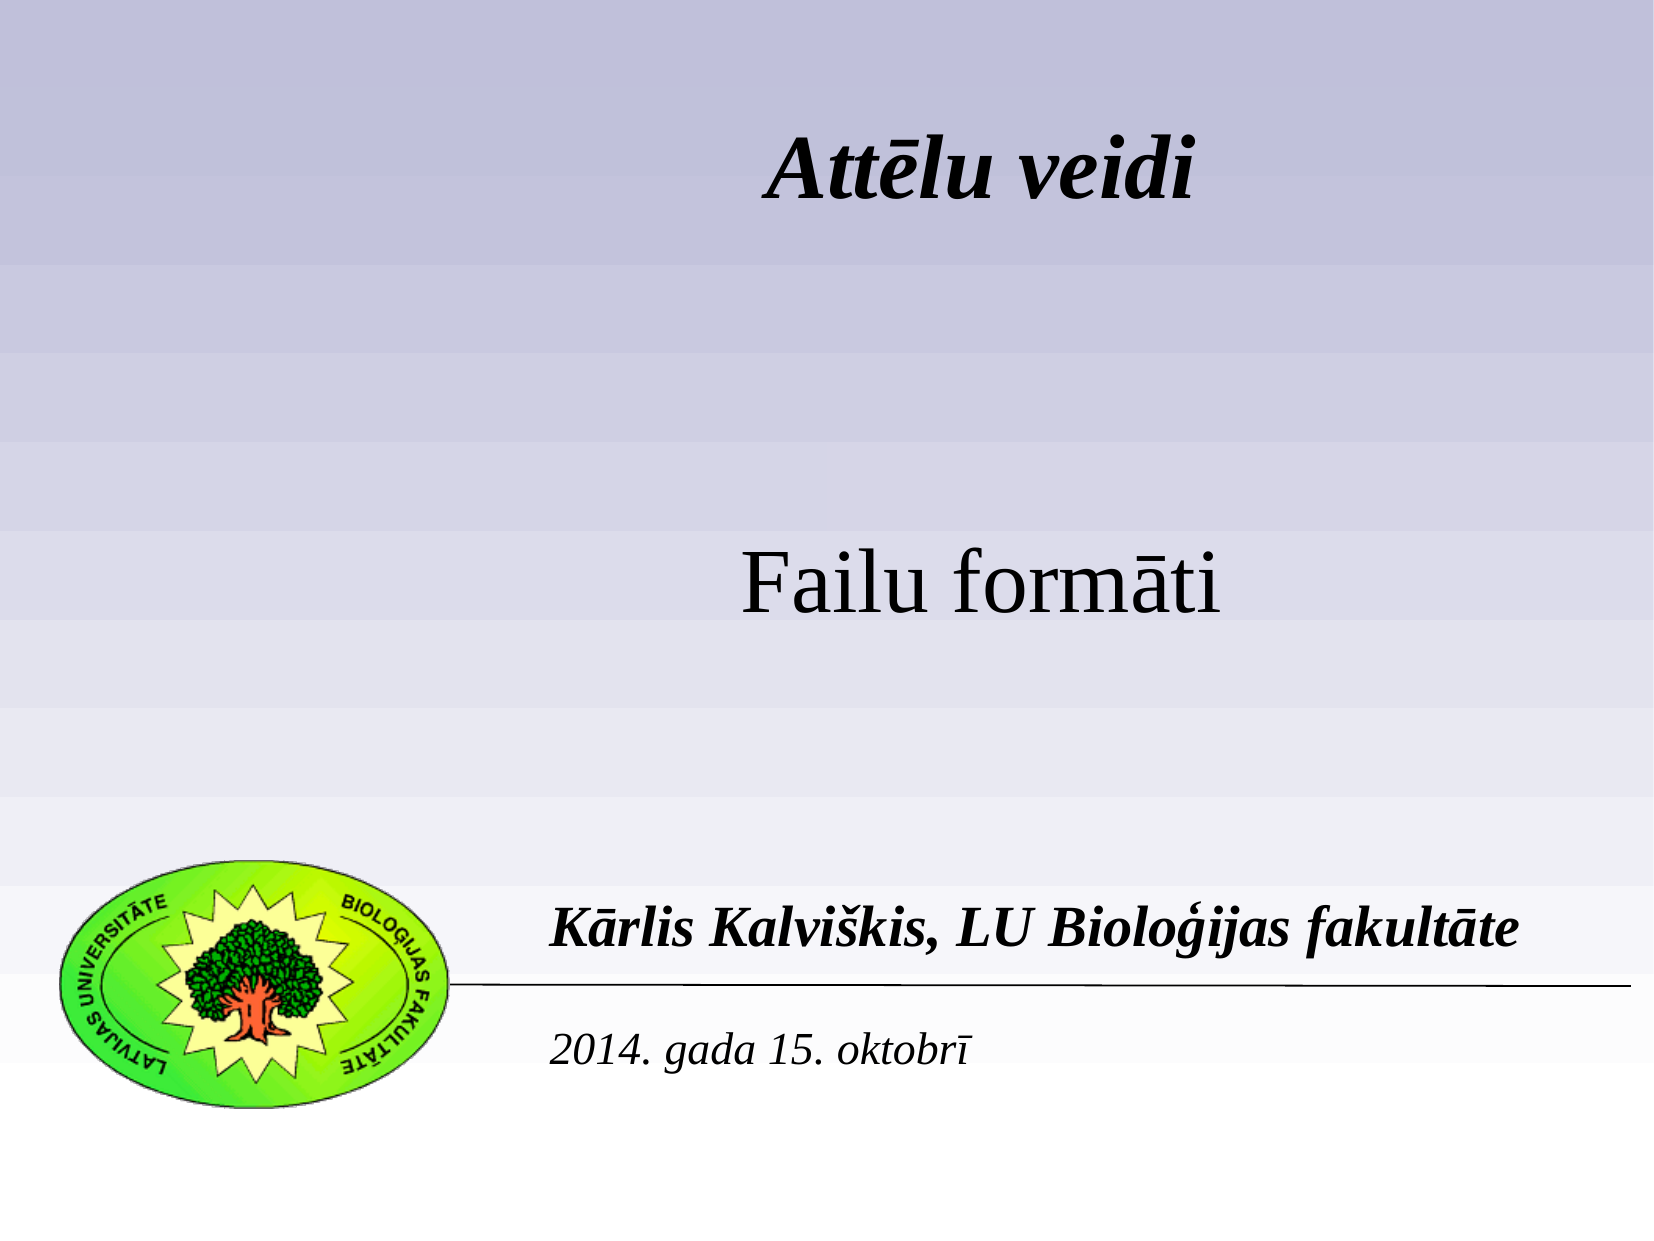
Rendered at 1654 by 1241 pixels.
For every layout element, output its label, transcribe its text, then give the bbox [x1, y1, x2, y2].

picture [0, 0, 1654, 1241]
title Failu formāti [332, 314, 1632, 849]
